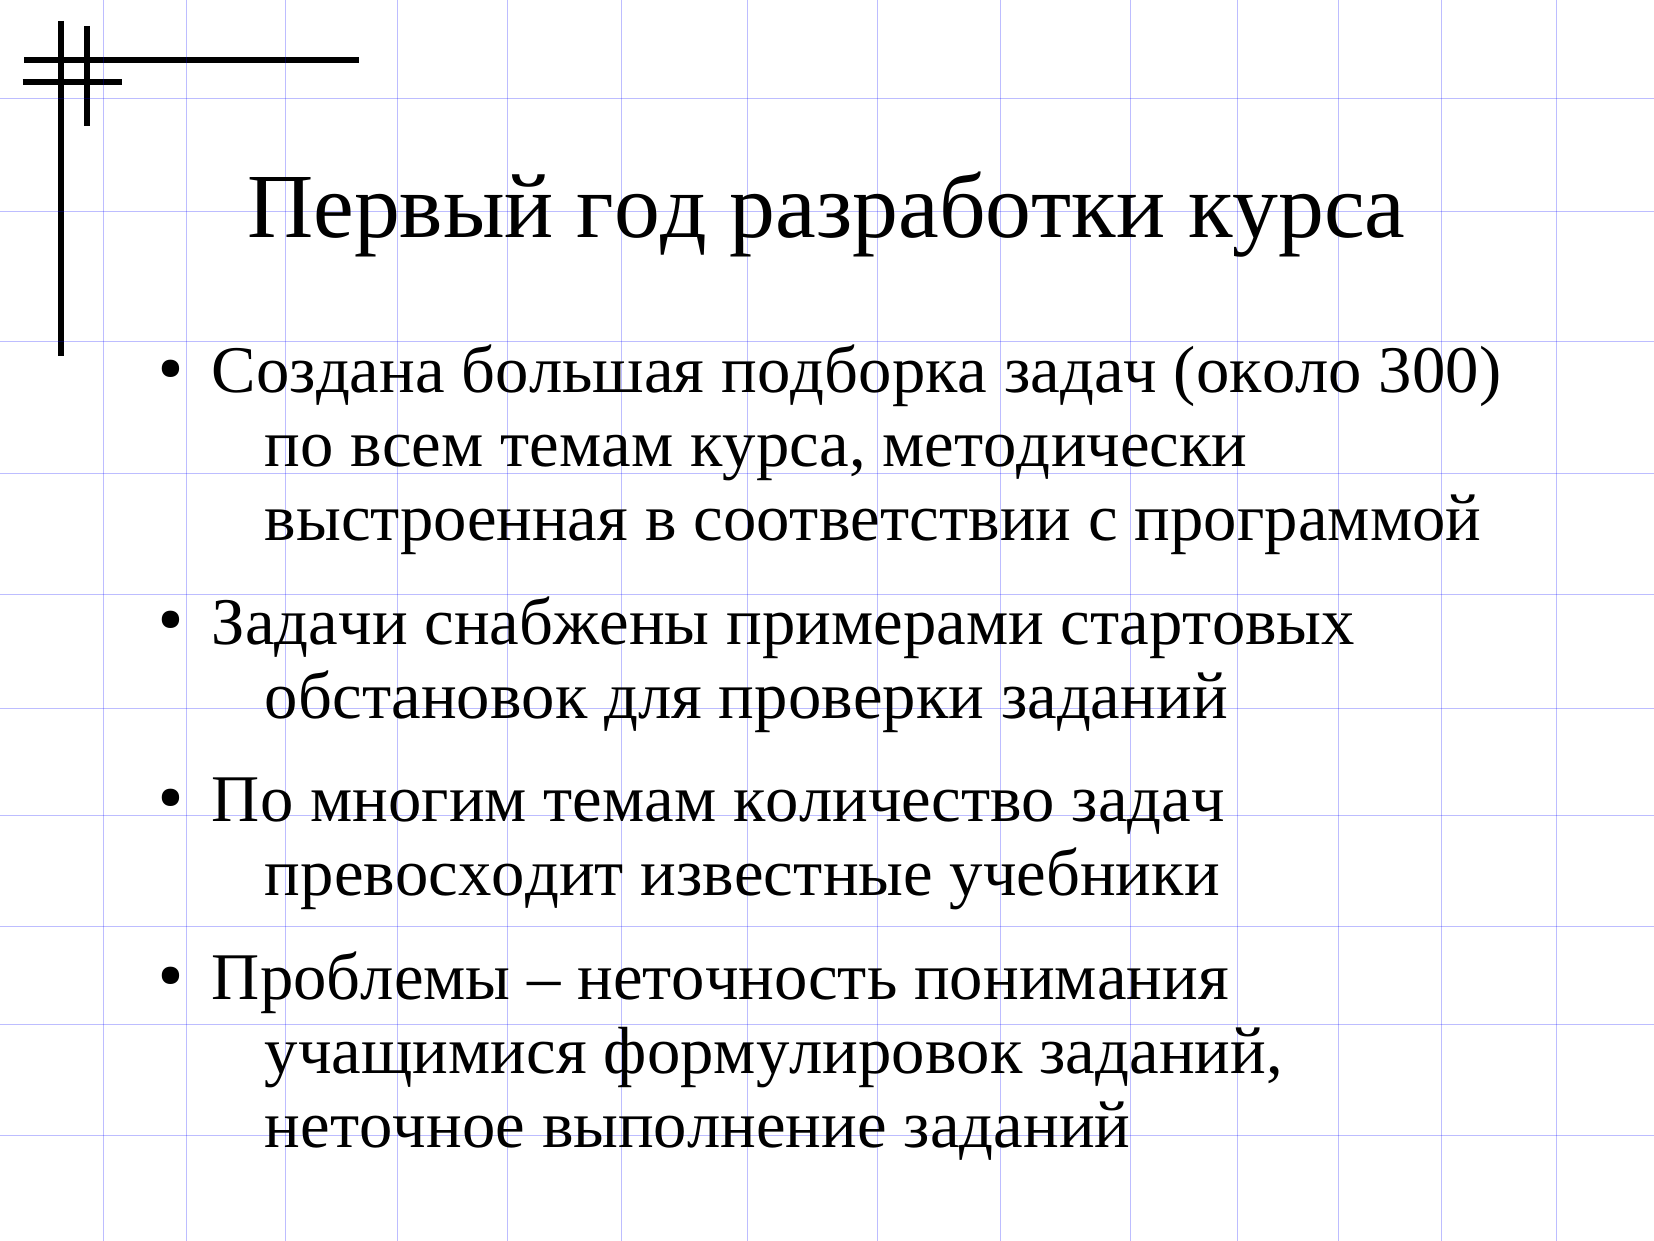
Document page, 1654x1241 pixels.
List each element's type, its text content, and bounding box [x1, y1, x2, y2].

title Первый год разработки курса [121, 102, 1534, 311]
list Создана большая подборка задач (около 300) по всем темам курса, методически выстроенная в соответствии с программой Задачи снабжены примерами стартовых обстановок для проверки заданий По многим темам количество задач превосходит известные учебники Проблемы – неточность понимания учащимися формулировок заданий, неточное выполнение заданий [123, 333, 1536, 1163]
